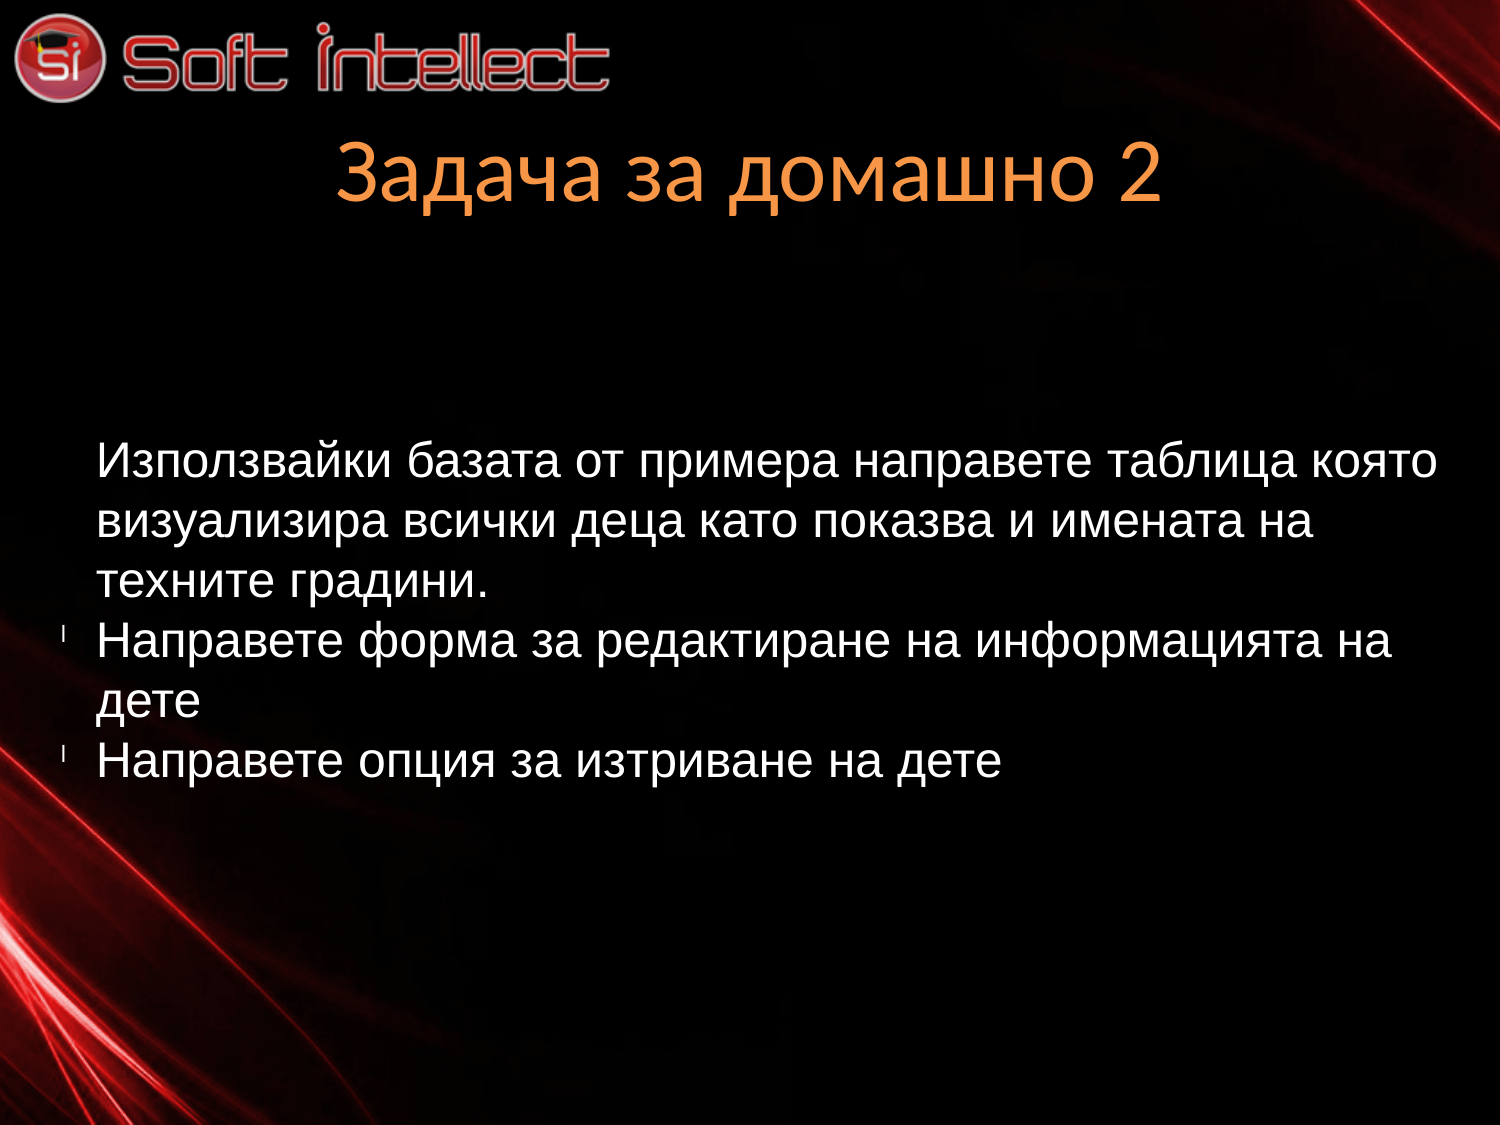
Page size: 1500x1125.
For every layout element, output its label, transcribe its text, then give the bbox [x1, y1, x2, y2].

text_box Задача за домашно 2 [75, 71, 1425, 259]
picture [0, 0, 1500, 1125]
text_box Използвайки базата от примера направете таблица която визуализира всички деца като показва и имената на техните градини. Направете форма за редактиране на информацията на дете Направете опция за изтриване на дете [45, 419, 1455, 660]
